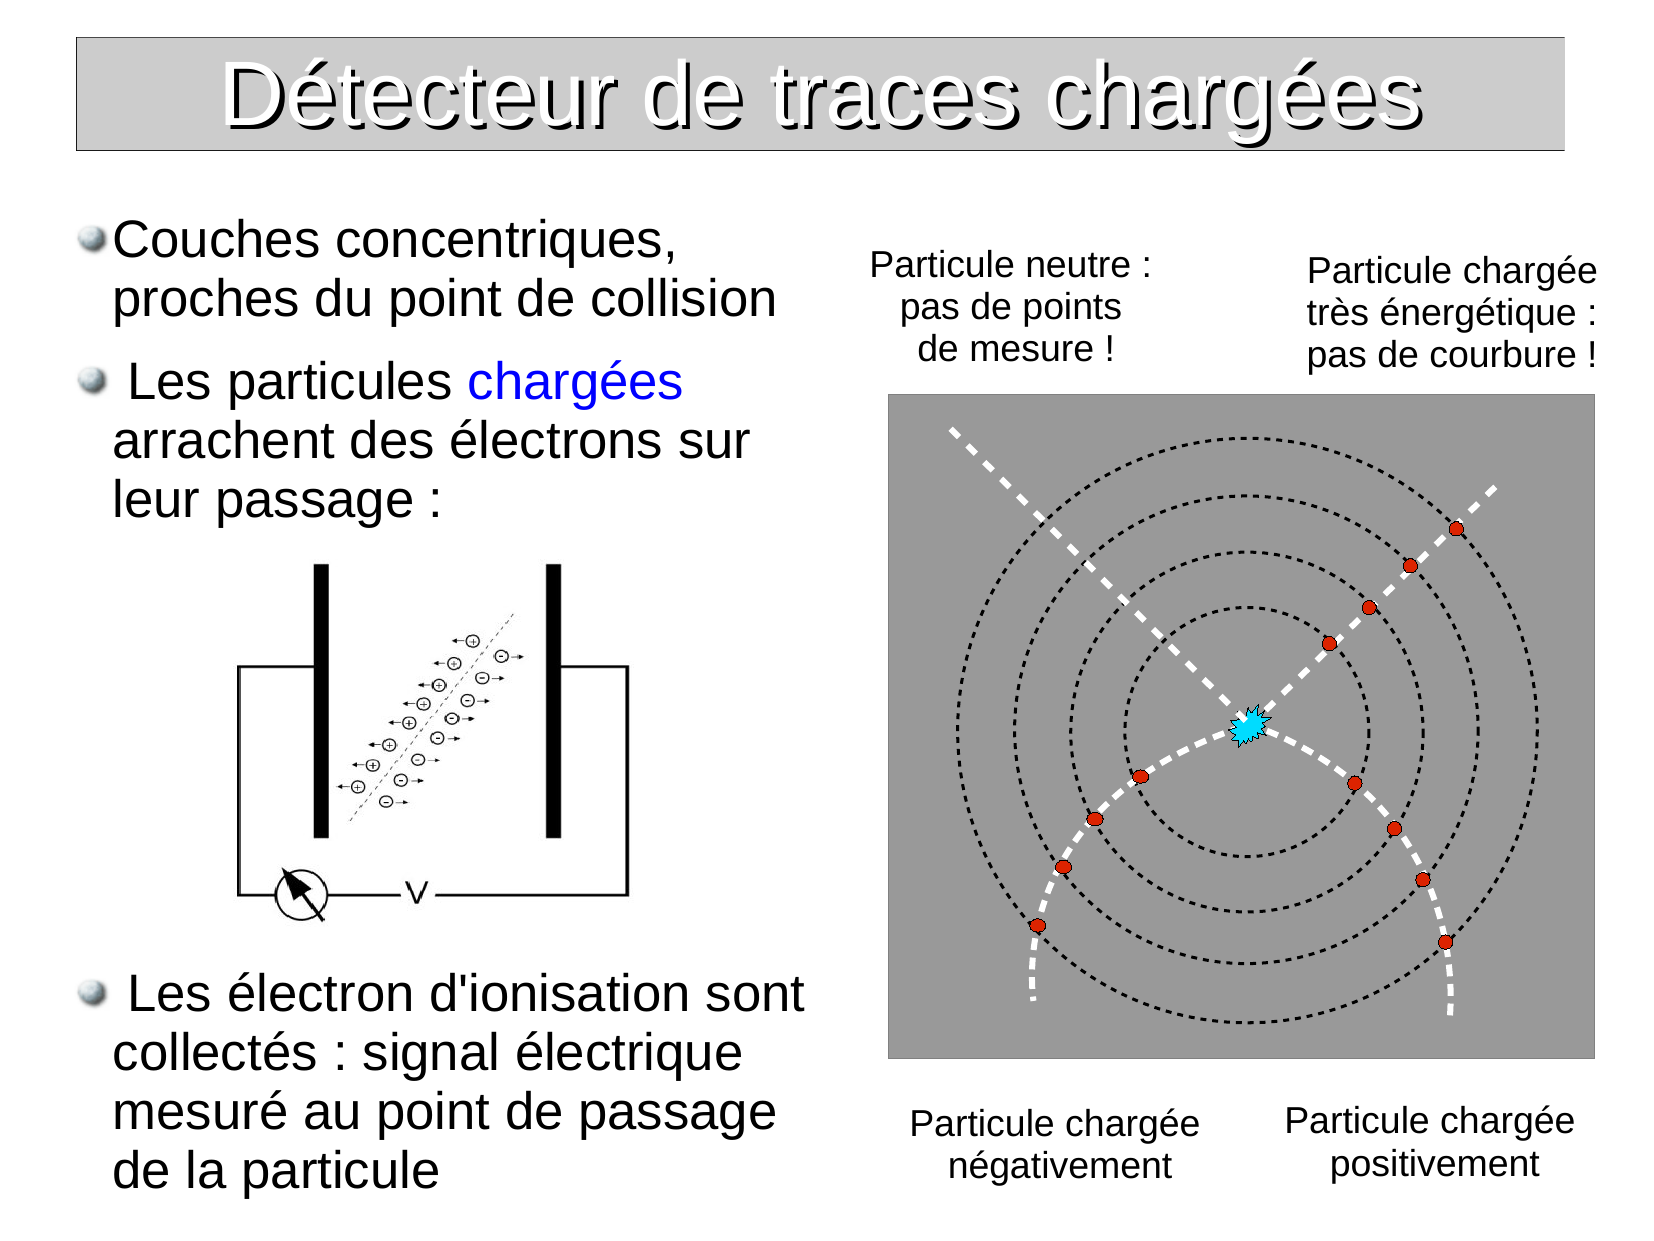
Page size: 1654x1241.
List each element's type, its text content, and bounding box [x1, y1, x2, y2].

text_box Particule chargée positivement [1269, 1092, 1591, 1192]
text_box Particule chargée négativement [894, 1095, 1216, 1195]
text_box Particule chargée très énergétique : pas de courbure ! [1281, 241, 1624, 422]
text_box [888, 394, 1595, 1059]
title Détecteur de traces chargées [76, 37, 1565, 151]
list Couches concentriques, proches du point de collision Les particules chargées arrachent des électrons sur leur passage : Les électron d'ionisation sont collectés : signal électrique mesuré au point de passage de la particule [56, 210, 822, 1201]
text_box Particule neutre : pas de points de mesure ! [854, 235, 1178, 377]
picture [216, 543, 652, 934]
